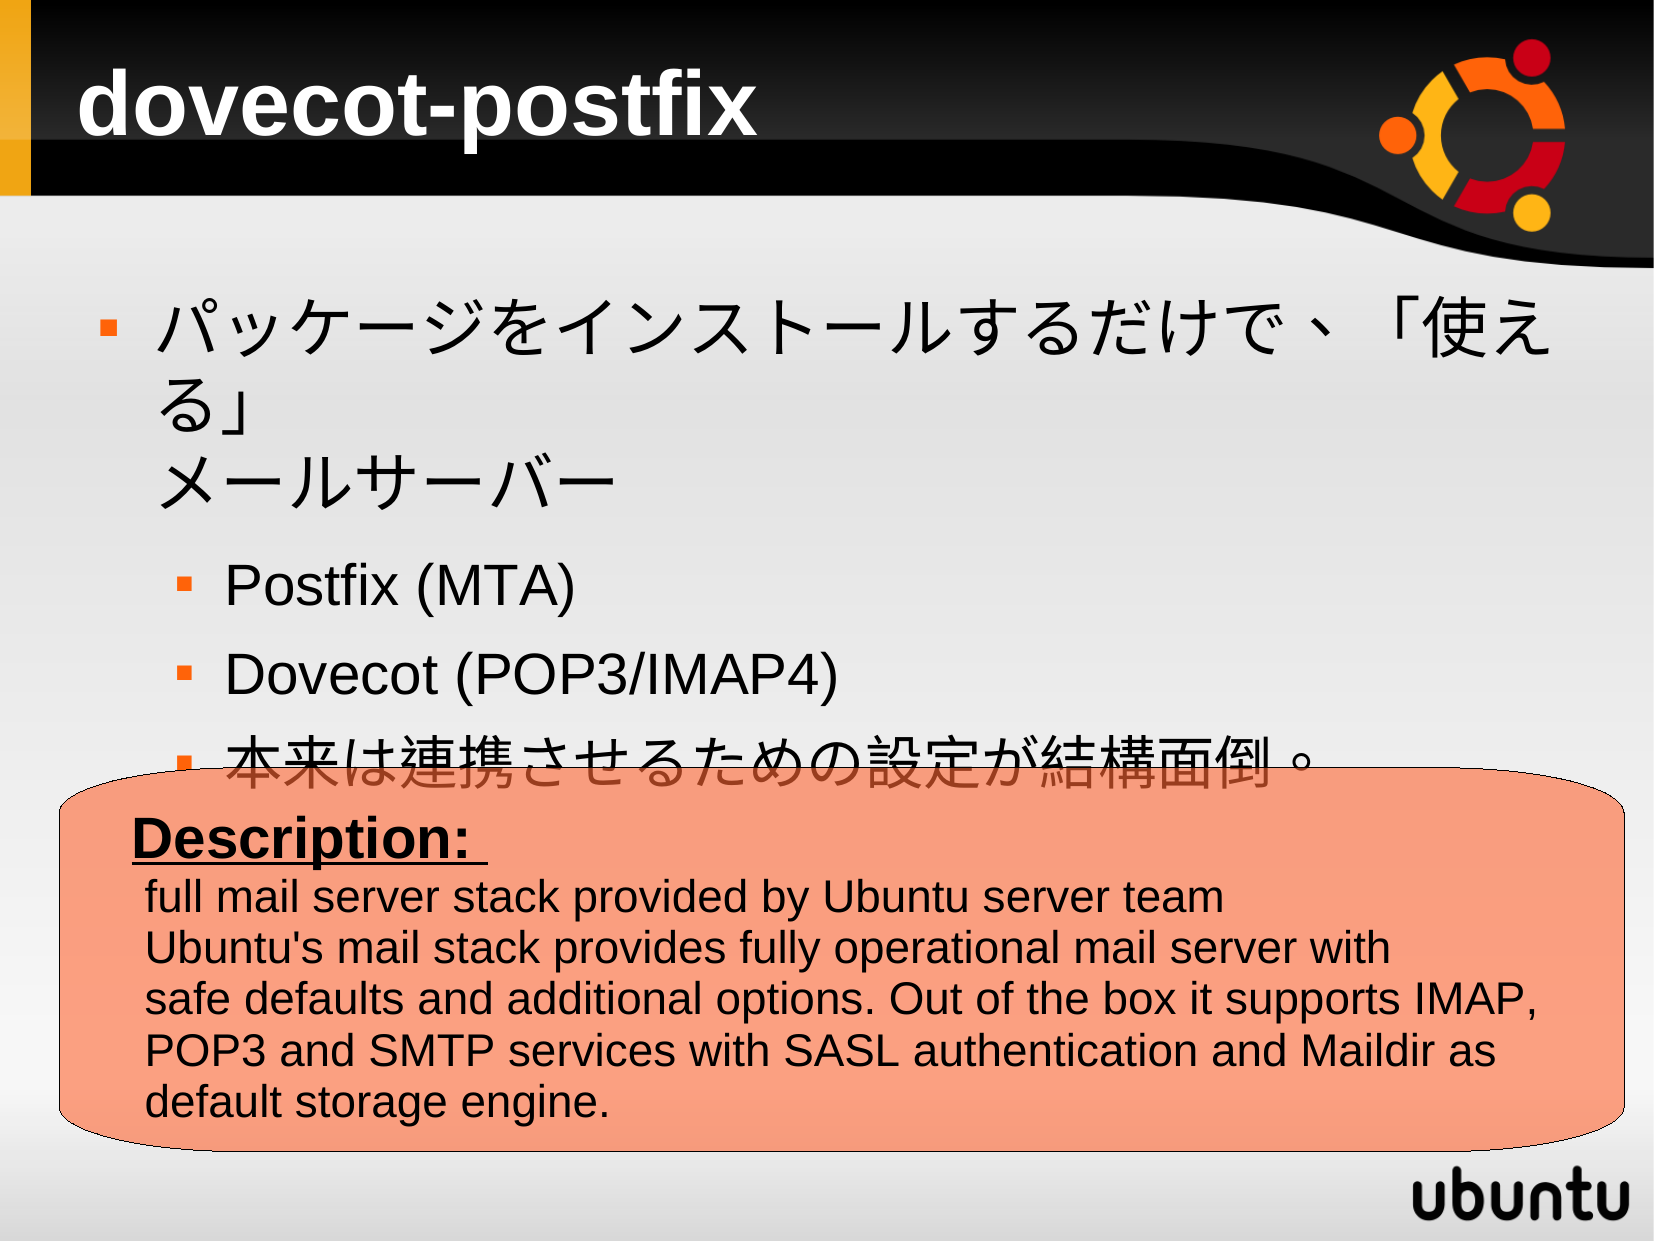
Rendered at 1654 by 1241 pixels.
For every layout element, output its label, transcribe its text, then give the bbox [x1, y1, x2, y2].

list パッケージをインストールするだけで、「使える」 メールサーバー Postfix (MTA) Dovecot (POP3/IMAP4) 本来は連携させるための設定が結構面倒。 [82, 290, 1571, 789]
picture [0, 0, 1654, 1241]
title dovecot-postfix [76, 0, 1565, 208]
text_box Description: full mail server stack provided by Ubuntu server team Ubuntu's mail stack provides fully operational mail server with safe defaults and additional options. Out of the box it supports IMAP, POP3 and SMTP services with SASL authentication and Maildir as default storage engine. [59, 767, 1625, 1152]
